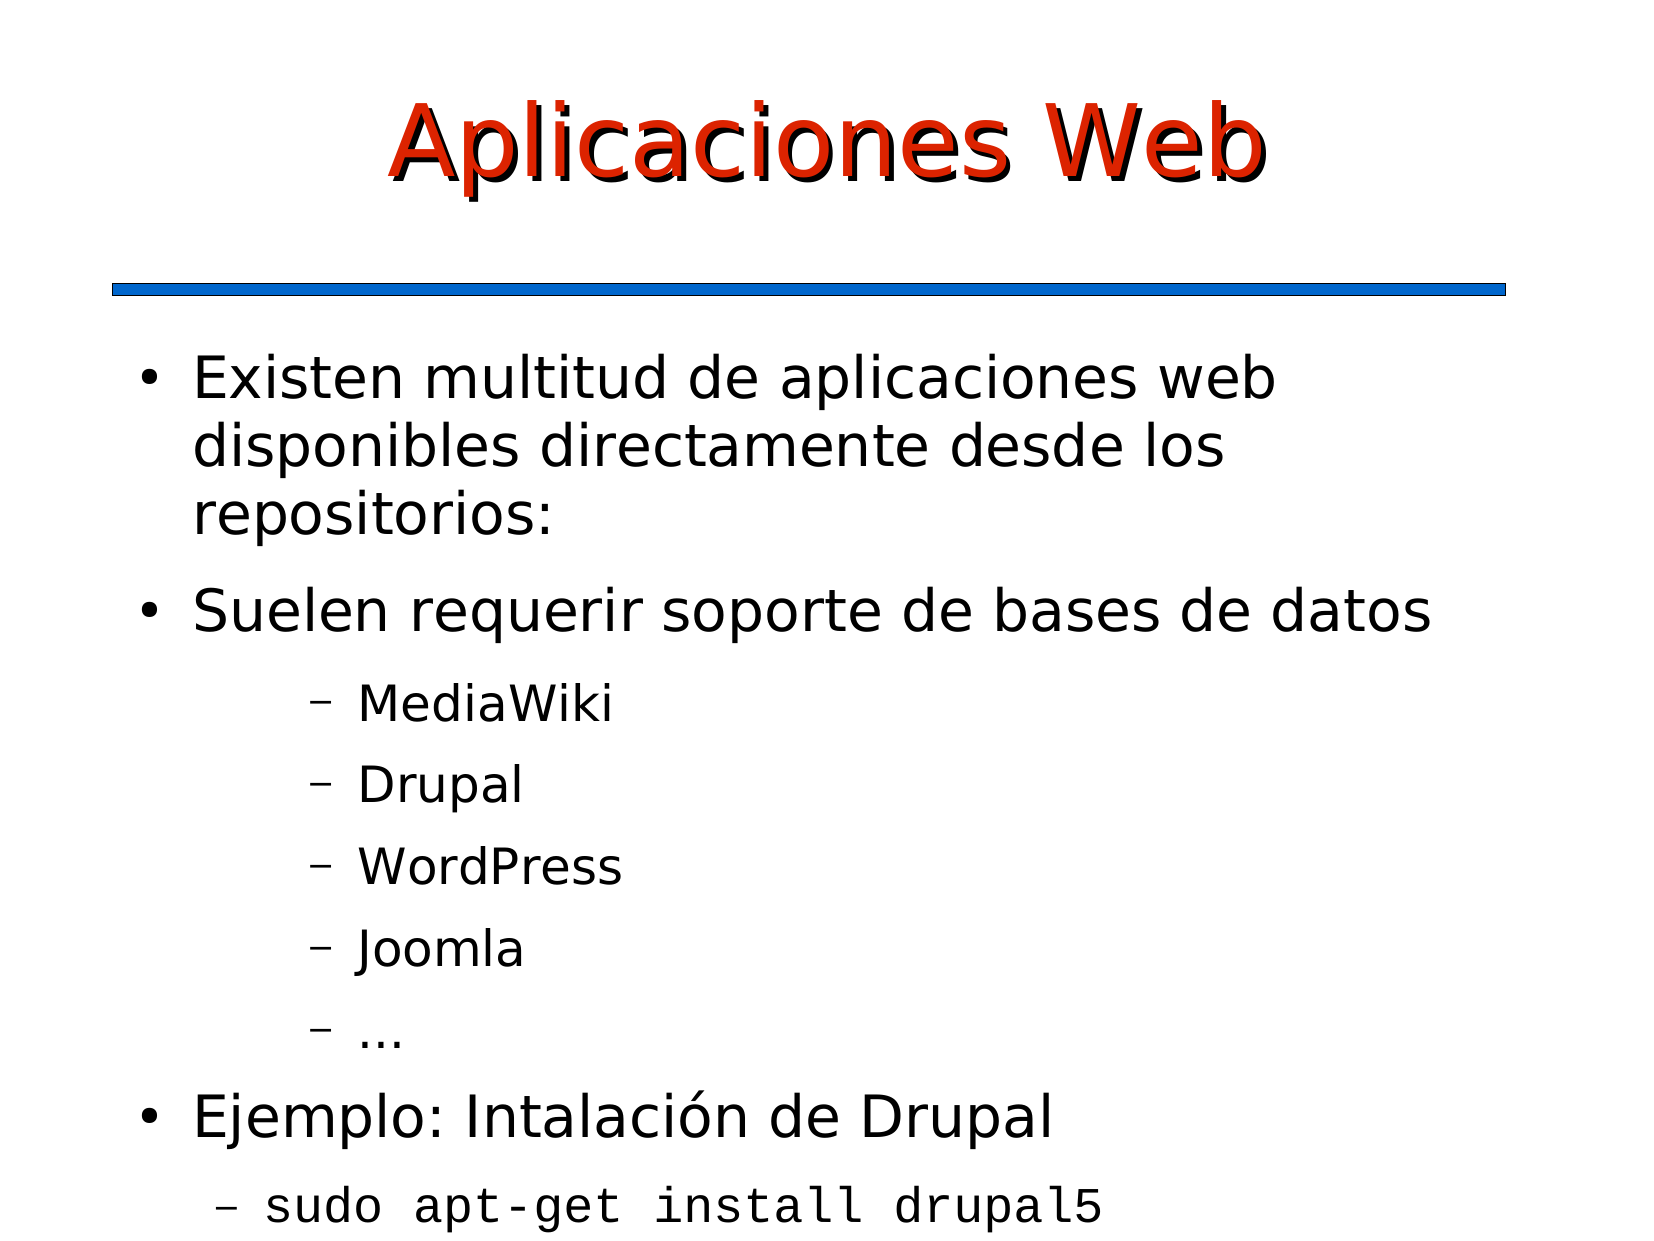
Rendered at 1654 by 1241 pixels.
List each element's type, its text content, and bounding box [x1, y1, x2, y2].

list Existen multitud de aplicaciones web disponibles directamente desde los repositorios: Suelen requerir soporte de bases de datos MediaWiki Drupal WordPress Joomla ... Ejemplo: Intalación de Drupal sudo apt-get install drupal5 Añadir los cambios sugeridos en /etc/drupal/5/apache.conf a nuestro virtual host. Reiniciar Apache Acceder a http://localhost/drupal5/install.php [121, 344, 1534, 1241]
title Aplicaciones Web [121, 37, 1534, 246]
